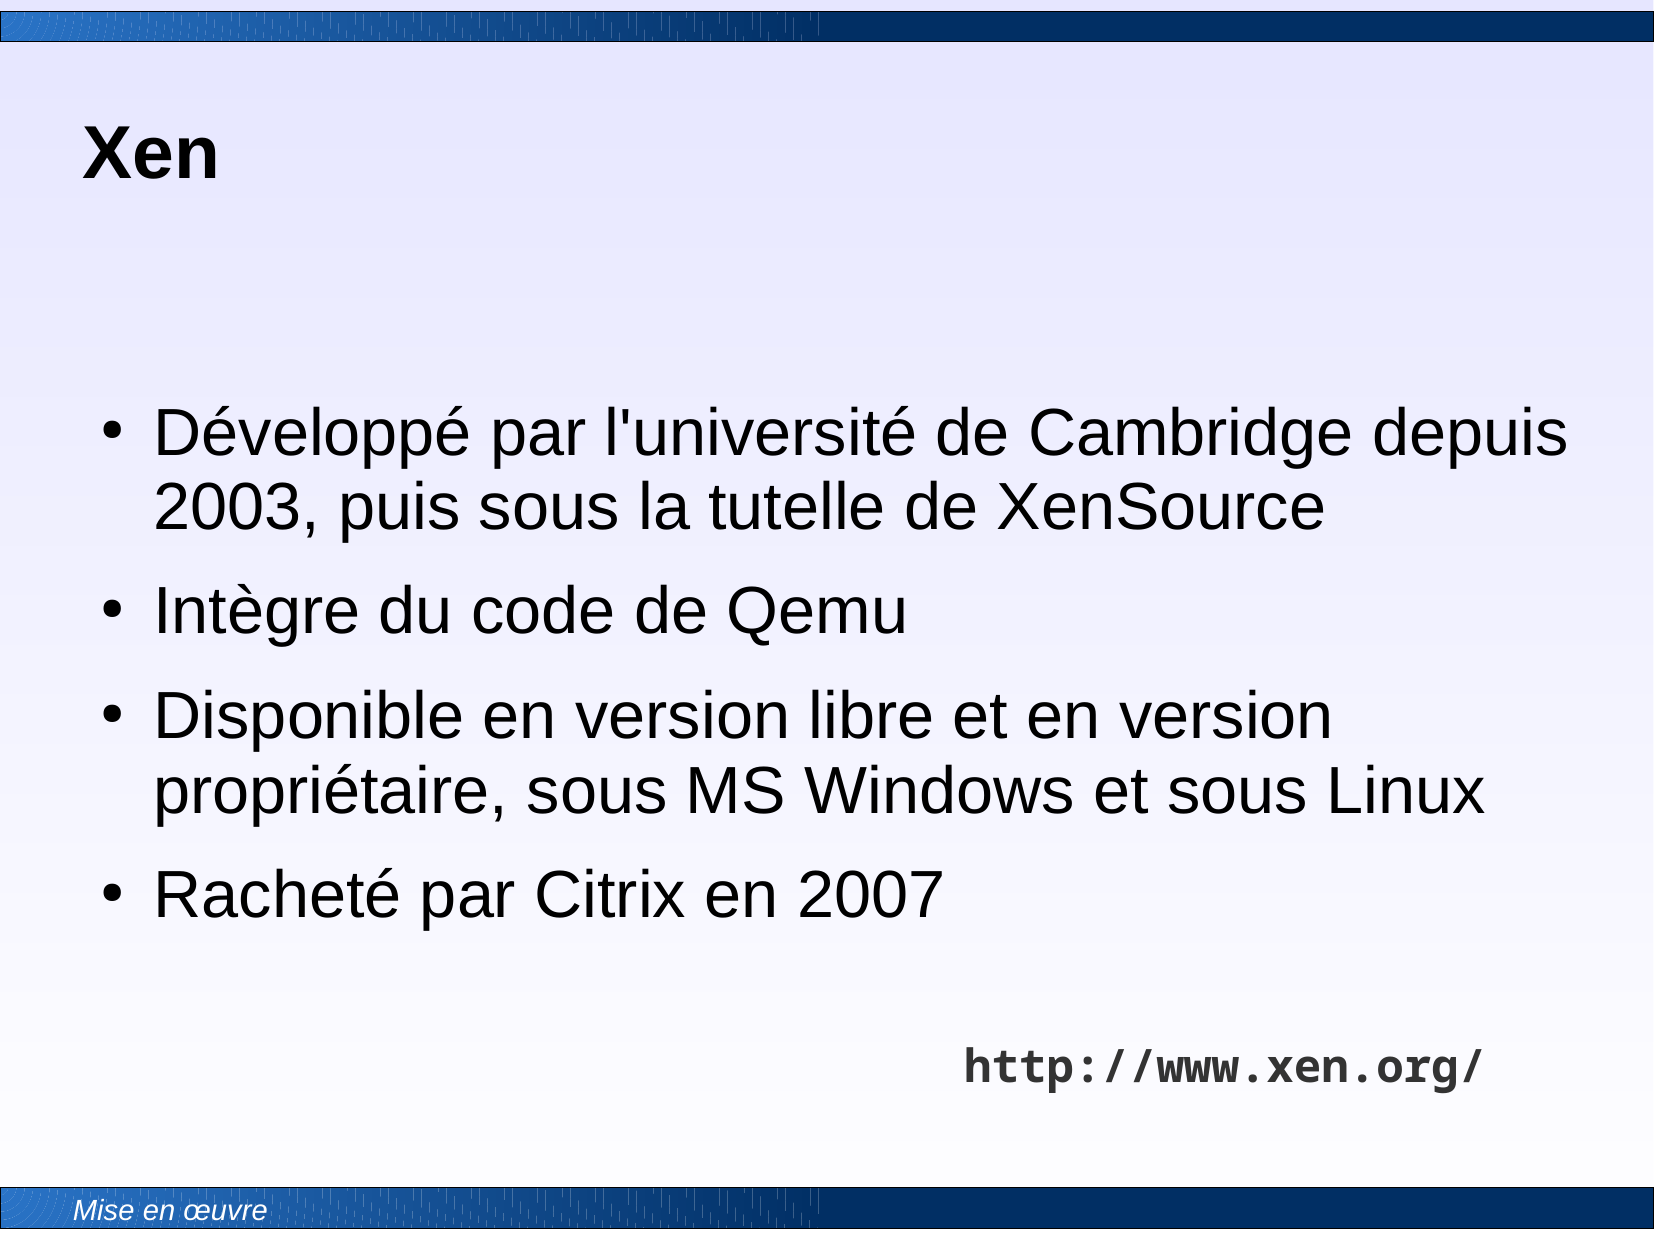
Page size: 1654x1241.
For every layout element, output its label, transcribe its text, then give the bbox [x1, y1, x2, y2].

text_box http://www.xen.org/ [856, 1026, 1595, 1094]
text_box Mise en œuvre [58, 1186, 406, 1235]
title Xen [82, 56, 1571, 250]
list Développé par l'université de Cambridge depuis 2003, puis sous la tutelle de XenSource Intègre du code de Qemu Disponible en version libre et en version propriétaire, sous MS Windows et sous Linux Racheté par Citrix en 2007 [82, 290, 1571, 962]
